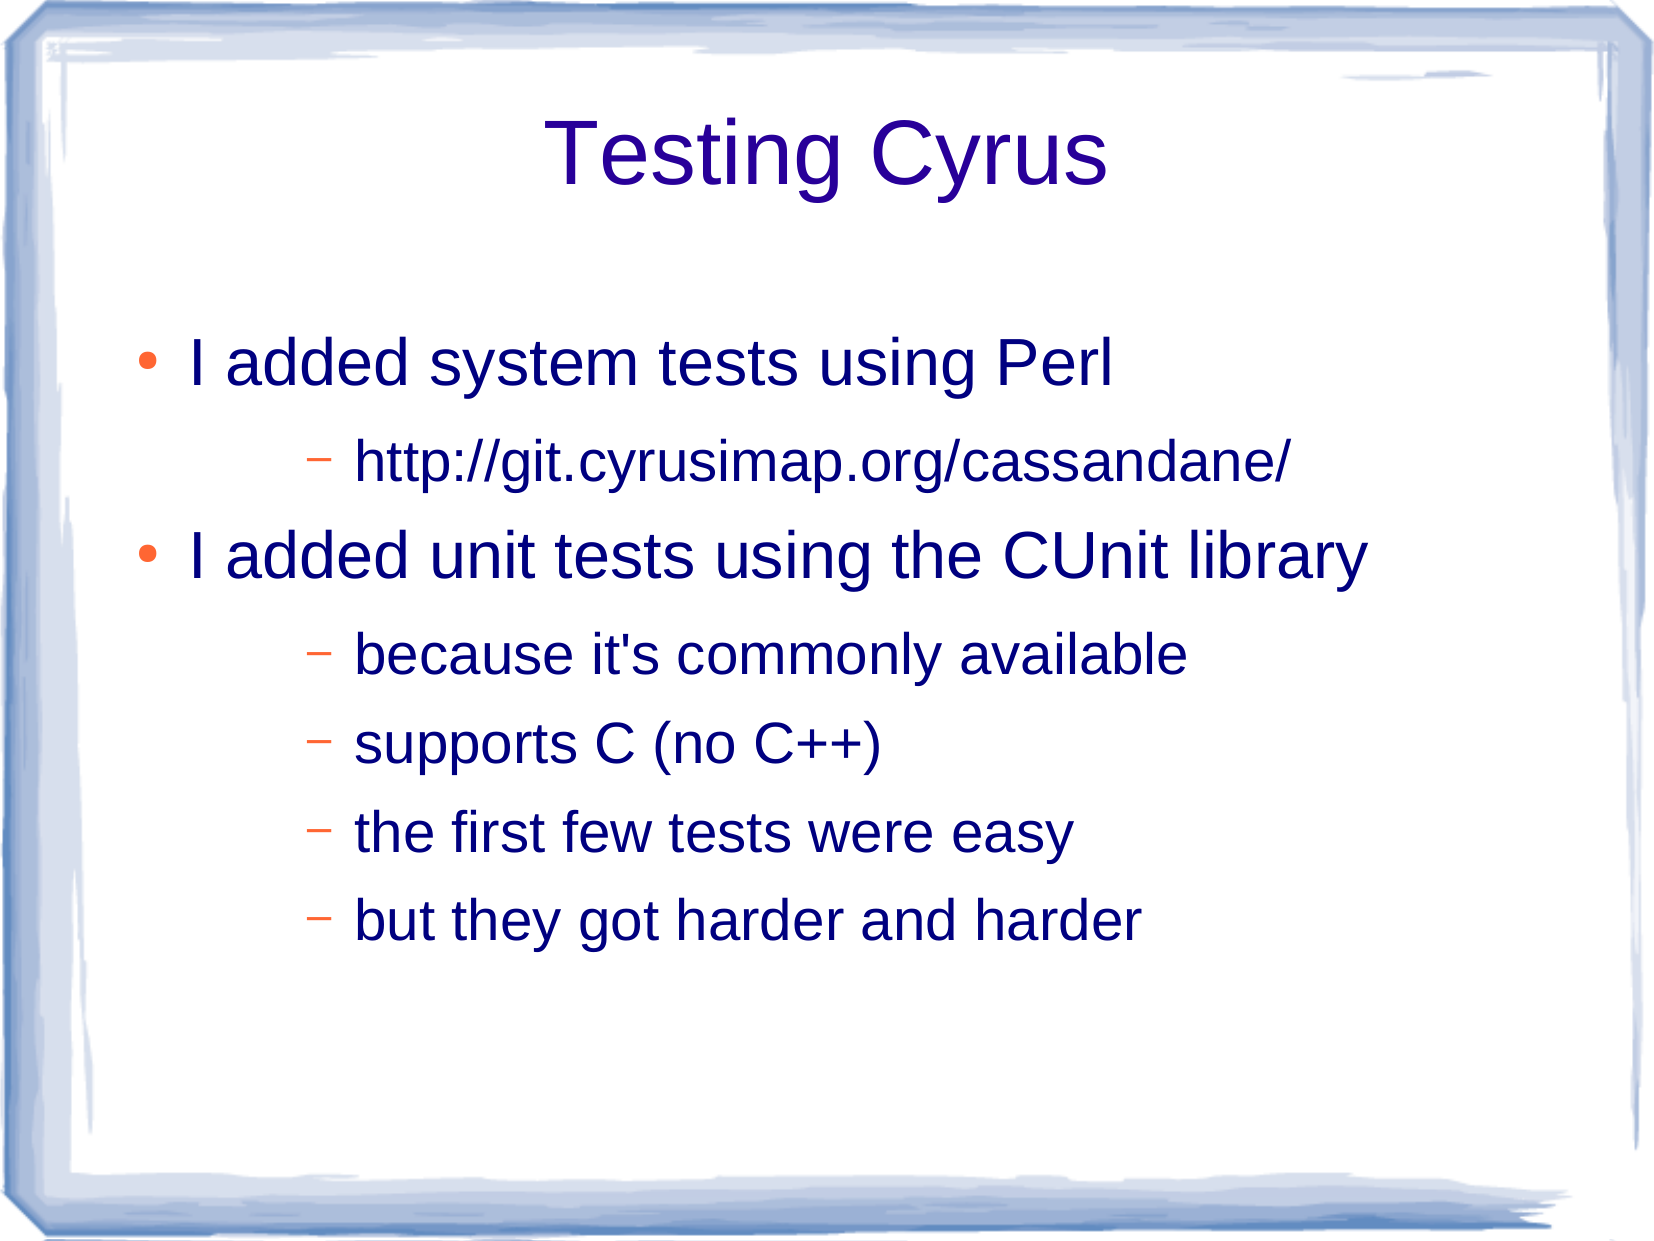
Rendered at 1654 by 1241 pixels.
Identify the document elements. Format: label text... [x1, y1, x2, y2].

list I added system tests using Perl http://git.cyrusimap.org/cassandane/ I added unit tests using the CUnit library because it's commonly available supports C (no C++) the first few tests were easy but they got harder and harder [118, 324, 1571, 1129]
title Testing Cyrus [82, 56, 1571, 250]
picture [0, 0, 1654, 1241]
